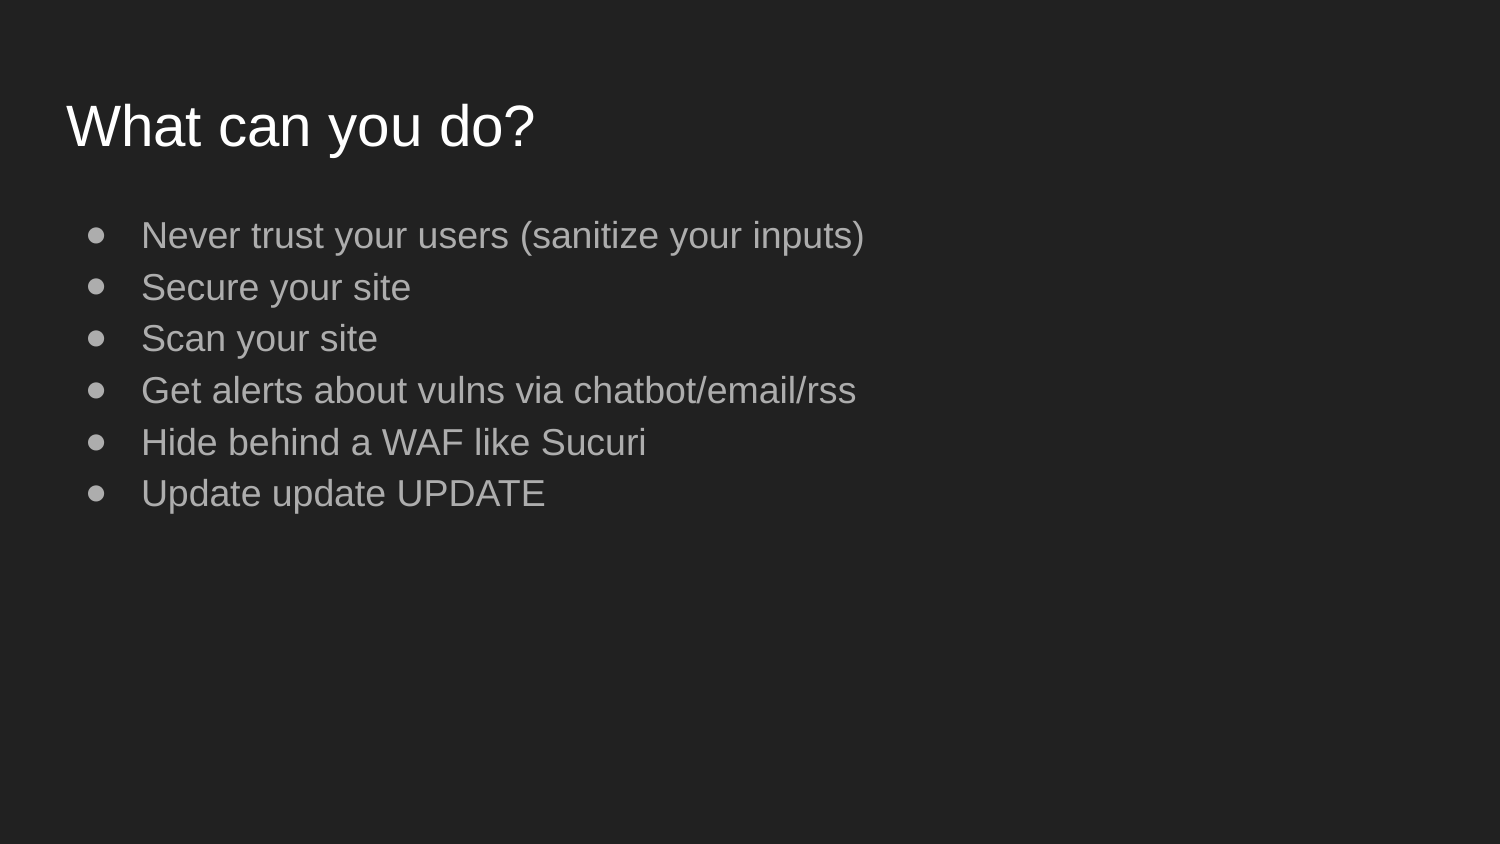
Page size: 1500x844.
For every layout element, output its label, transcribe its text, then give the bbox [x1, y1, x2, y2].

title What can you do? [51, 72, 1449, 167]
list Never trust your users (sanitize your inputs) Secure your site Scan your site Get alerts about vulns via chatbot/email/rss Hide behind a WAF like Sucuri Update update UPDATE [51, 189, 1449, 750]
